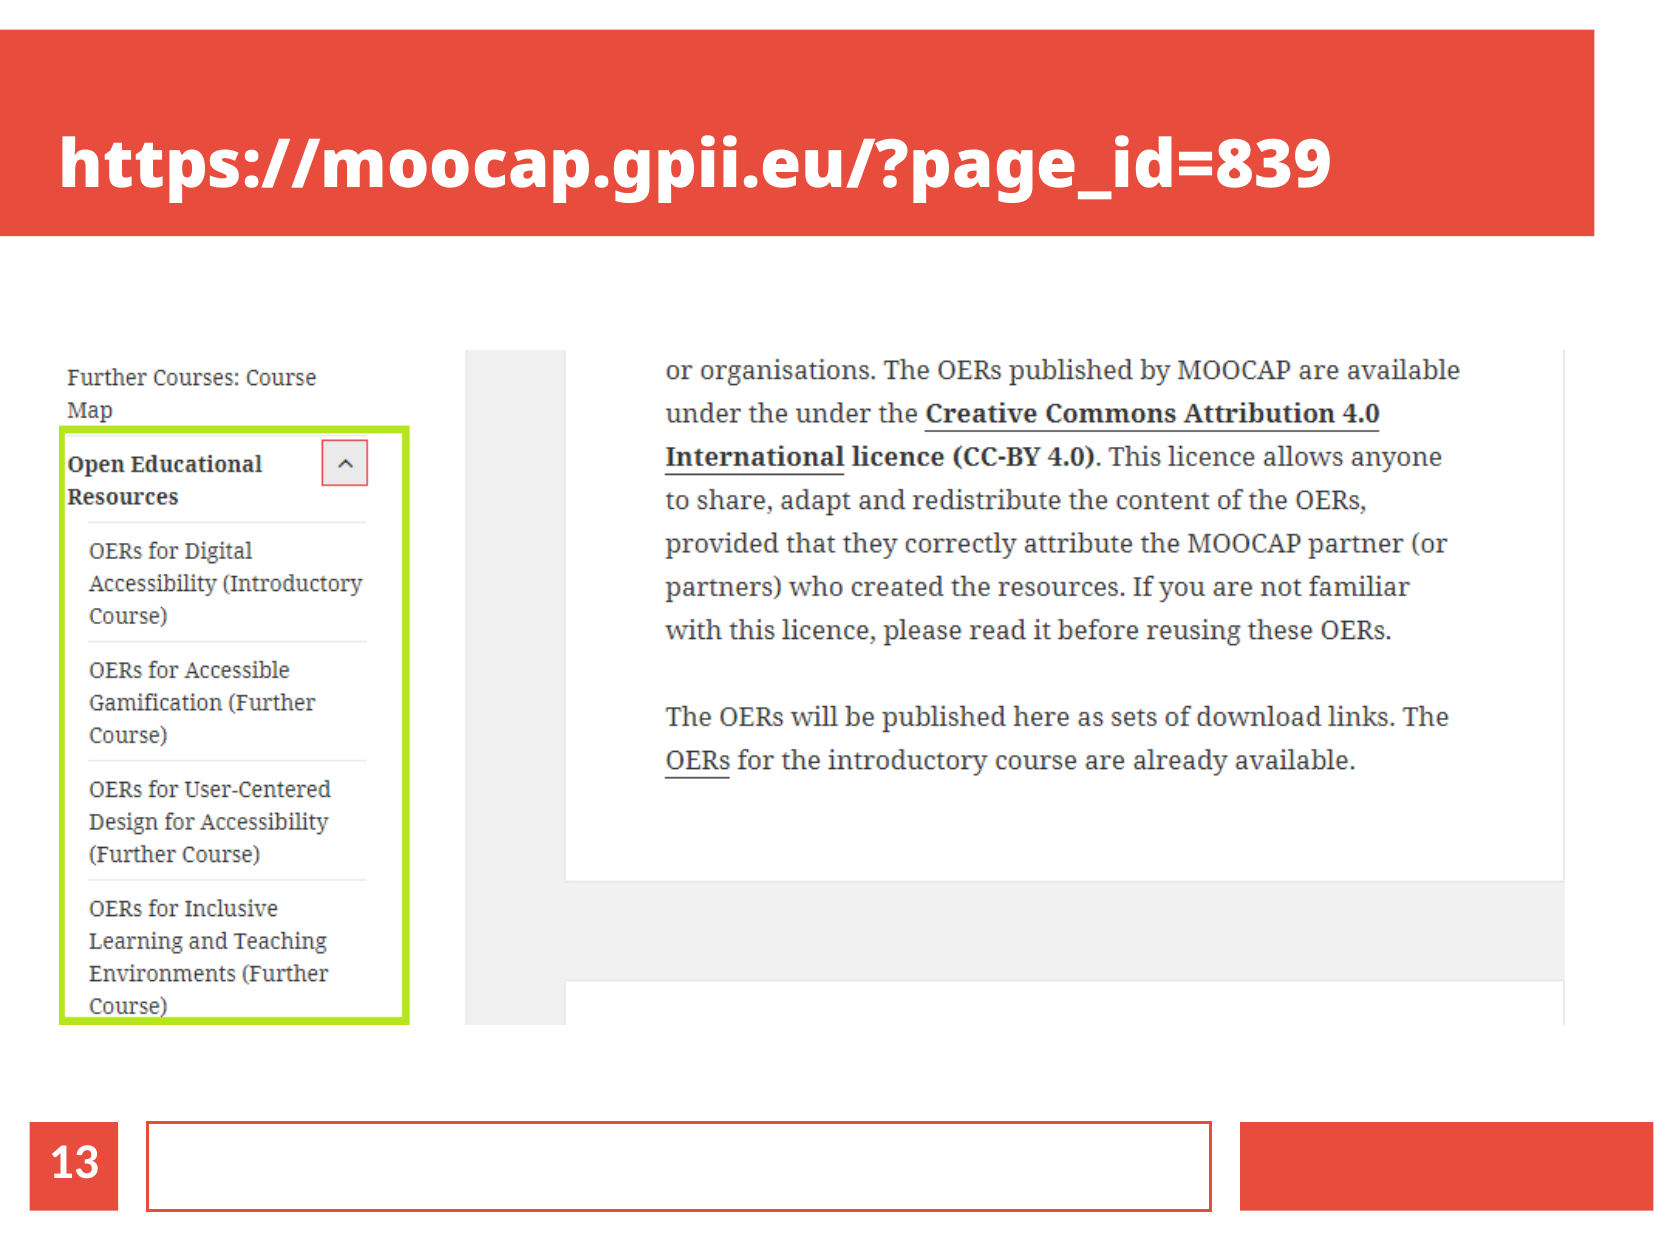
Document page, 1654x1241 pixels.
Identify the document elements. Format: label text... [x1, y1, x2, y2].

title https://moocap.gpii.eu/?page_id=839 [59, 59, 1595, 207]
picture [59, 350, 1565, 1025]
